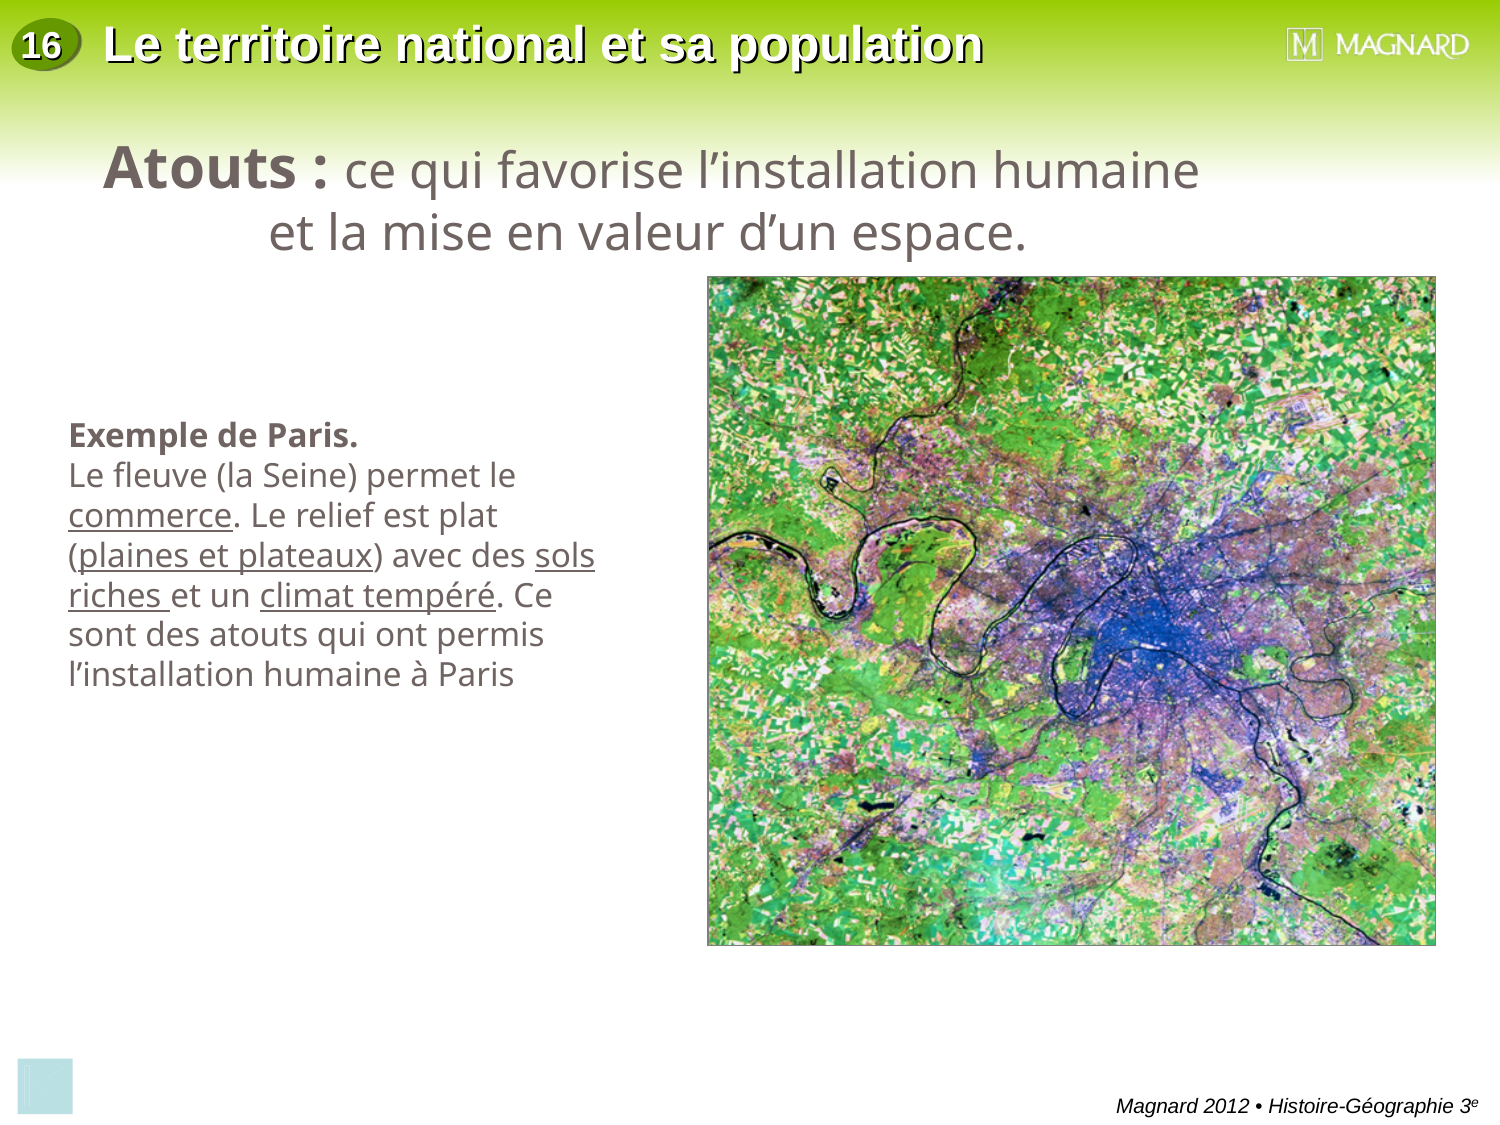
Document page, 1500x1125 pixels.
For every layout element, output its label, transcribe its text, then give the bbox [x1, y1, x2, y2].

text_box Atouts : ce qui favorise l’installation humaine et la mise en valeur d’un espace. [89, 114, 1500, 277]
text_box [17, 1058, 73, 1115]
picture [708, 277, 1435, 945]
text_box Exemple de Paris. Le fleuve (la Seine) permet le commerce. Le relief est plat (plaines et plateaux) avec des sols riches et un climat tempéré. Ce sont des atouts qui ont permis l’installation humaine à Paris [53, 281, 620, 827]
picture [1251, 0, 1477, 100]
